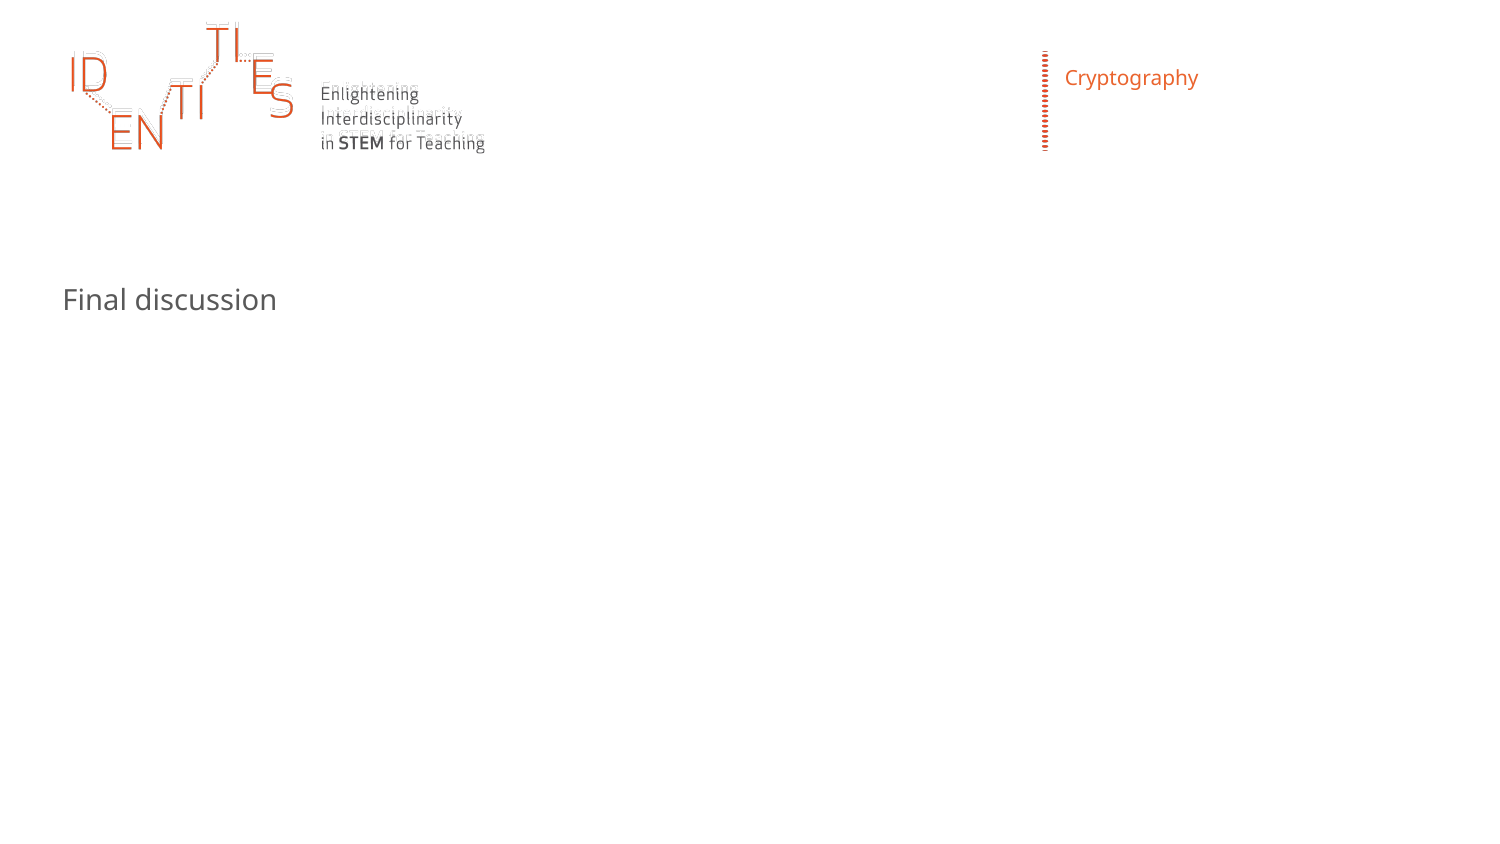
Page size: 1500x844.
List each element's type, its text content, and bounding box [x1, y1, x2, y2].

text_box Final discussion [47, 271, 1443, 822]
picture [1042, 51, 1051, 151]
picture [71, 18, 485, 157]
text_box Cryptography [1049, 57, 1472, 164]
